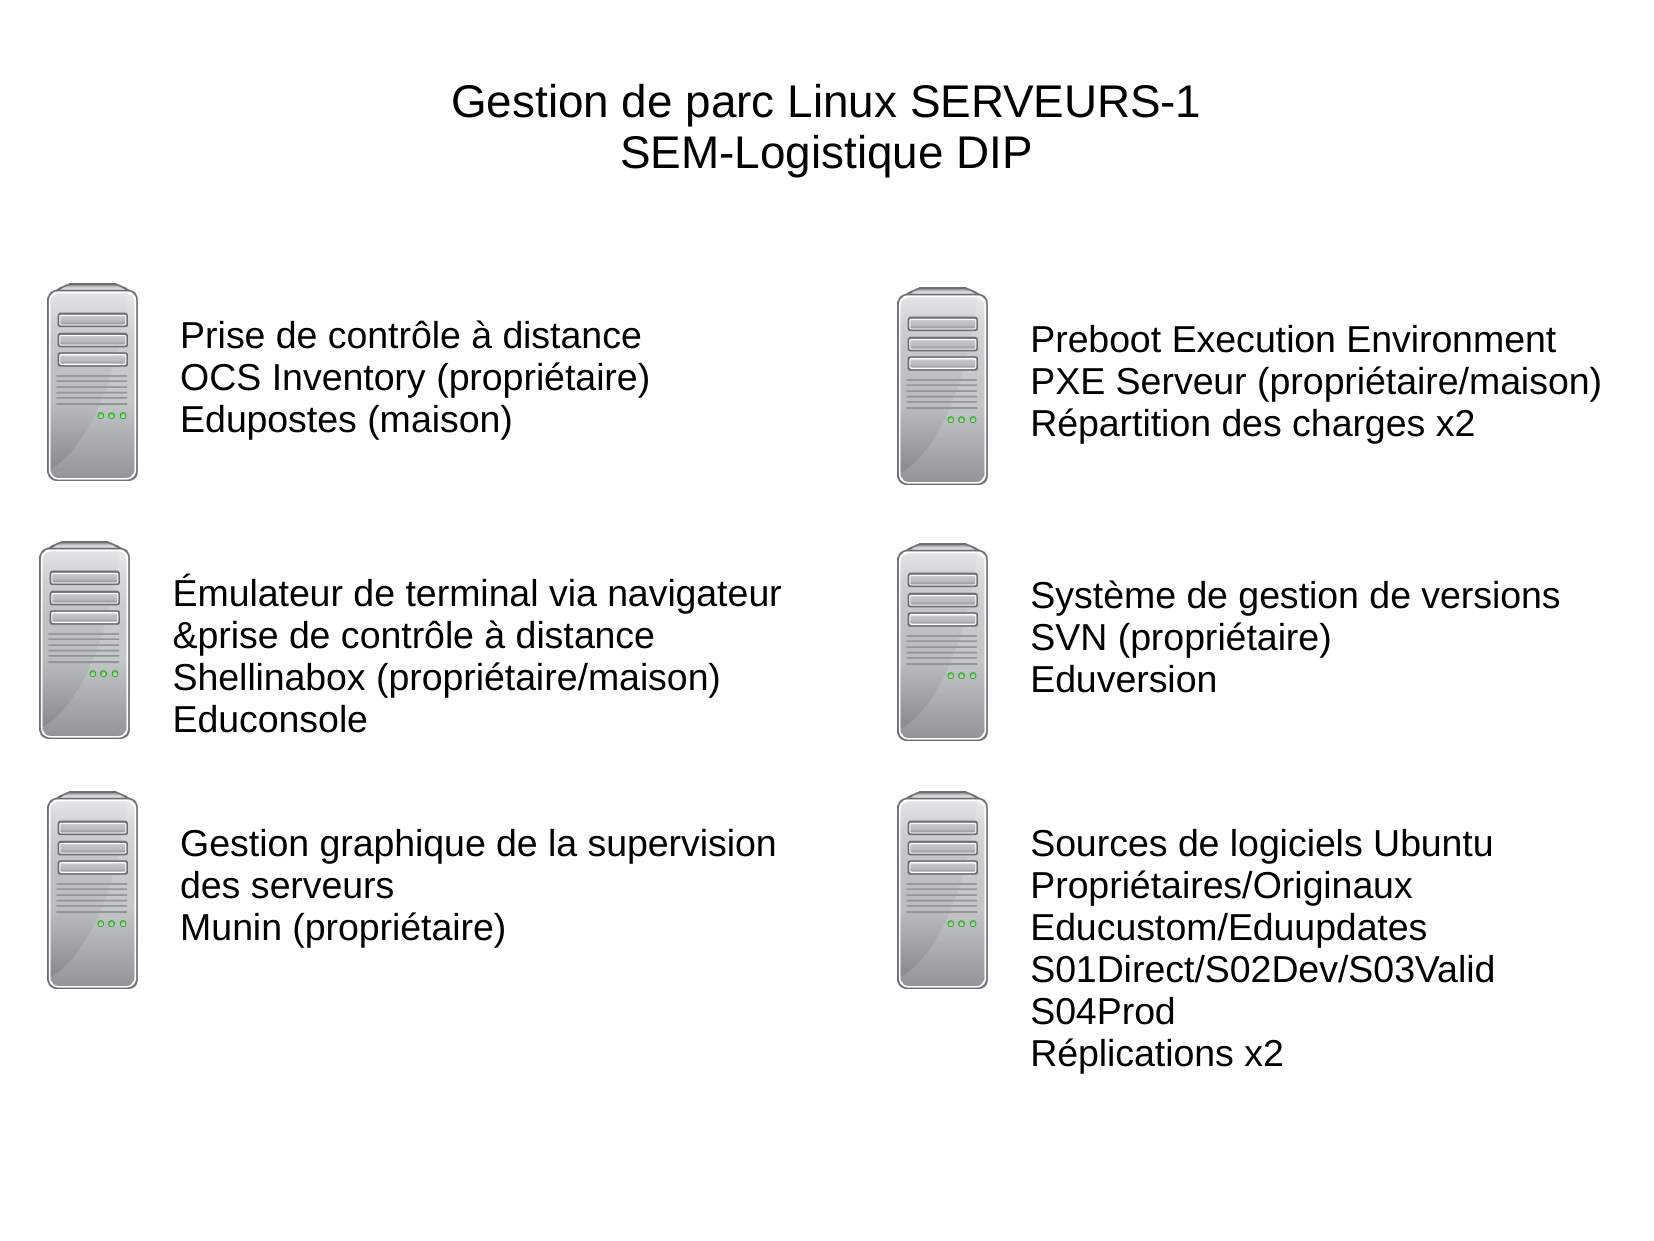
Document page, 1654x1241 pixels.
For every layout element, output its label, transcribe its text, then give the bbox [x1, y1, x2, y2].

text_box Gestion graphique de la supervision des serveurs Munin (propriétaire) [165, 814, 803, 956]
text_box Émulateur de terminal via navigateur &prise de contrôle à distance Shellinabox (propriétaire/maison) Educonsole [158, 565, 797, 748]
text_box Prise de contrôle à distance OCS Inventory (propriétaire) Edupostes (maison) [165, 307, 666, 448]
text_box Preboot Execution Environment PXE Serveur (propriétaire/maison) Répartition des charges x2 [1015, 310, 1618, 452]
picture [47, 791, 138, 989]
picture [897, 543, 988, 741]
picture [897, 791, 988, 989]
picture [897, 287, 988, 485]
title Gestion de parc Linux SERVEURS-1 SEM-Logistique DIP [82, 23, 1571, 231]
text_box Sources de logiciels Ubuntu Propriétaires/Originaux Educustom/Eduupdates S01Direct/S02Dev/S03Valid S04Prod Réplications x2 [1015, 814, 1511, 1082]
text_box Système de gestion de versions SVN (propriétaire) Eduversion [1015, 566, 1576, 708]
picture [39, 541, 130, 739]
picture [47, 283, 138, 481]
